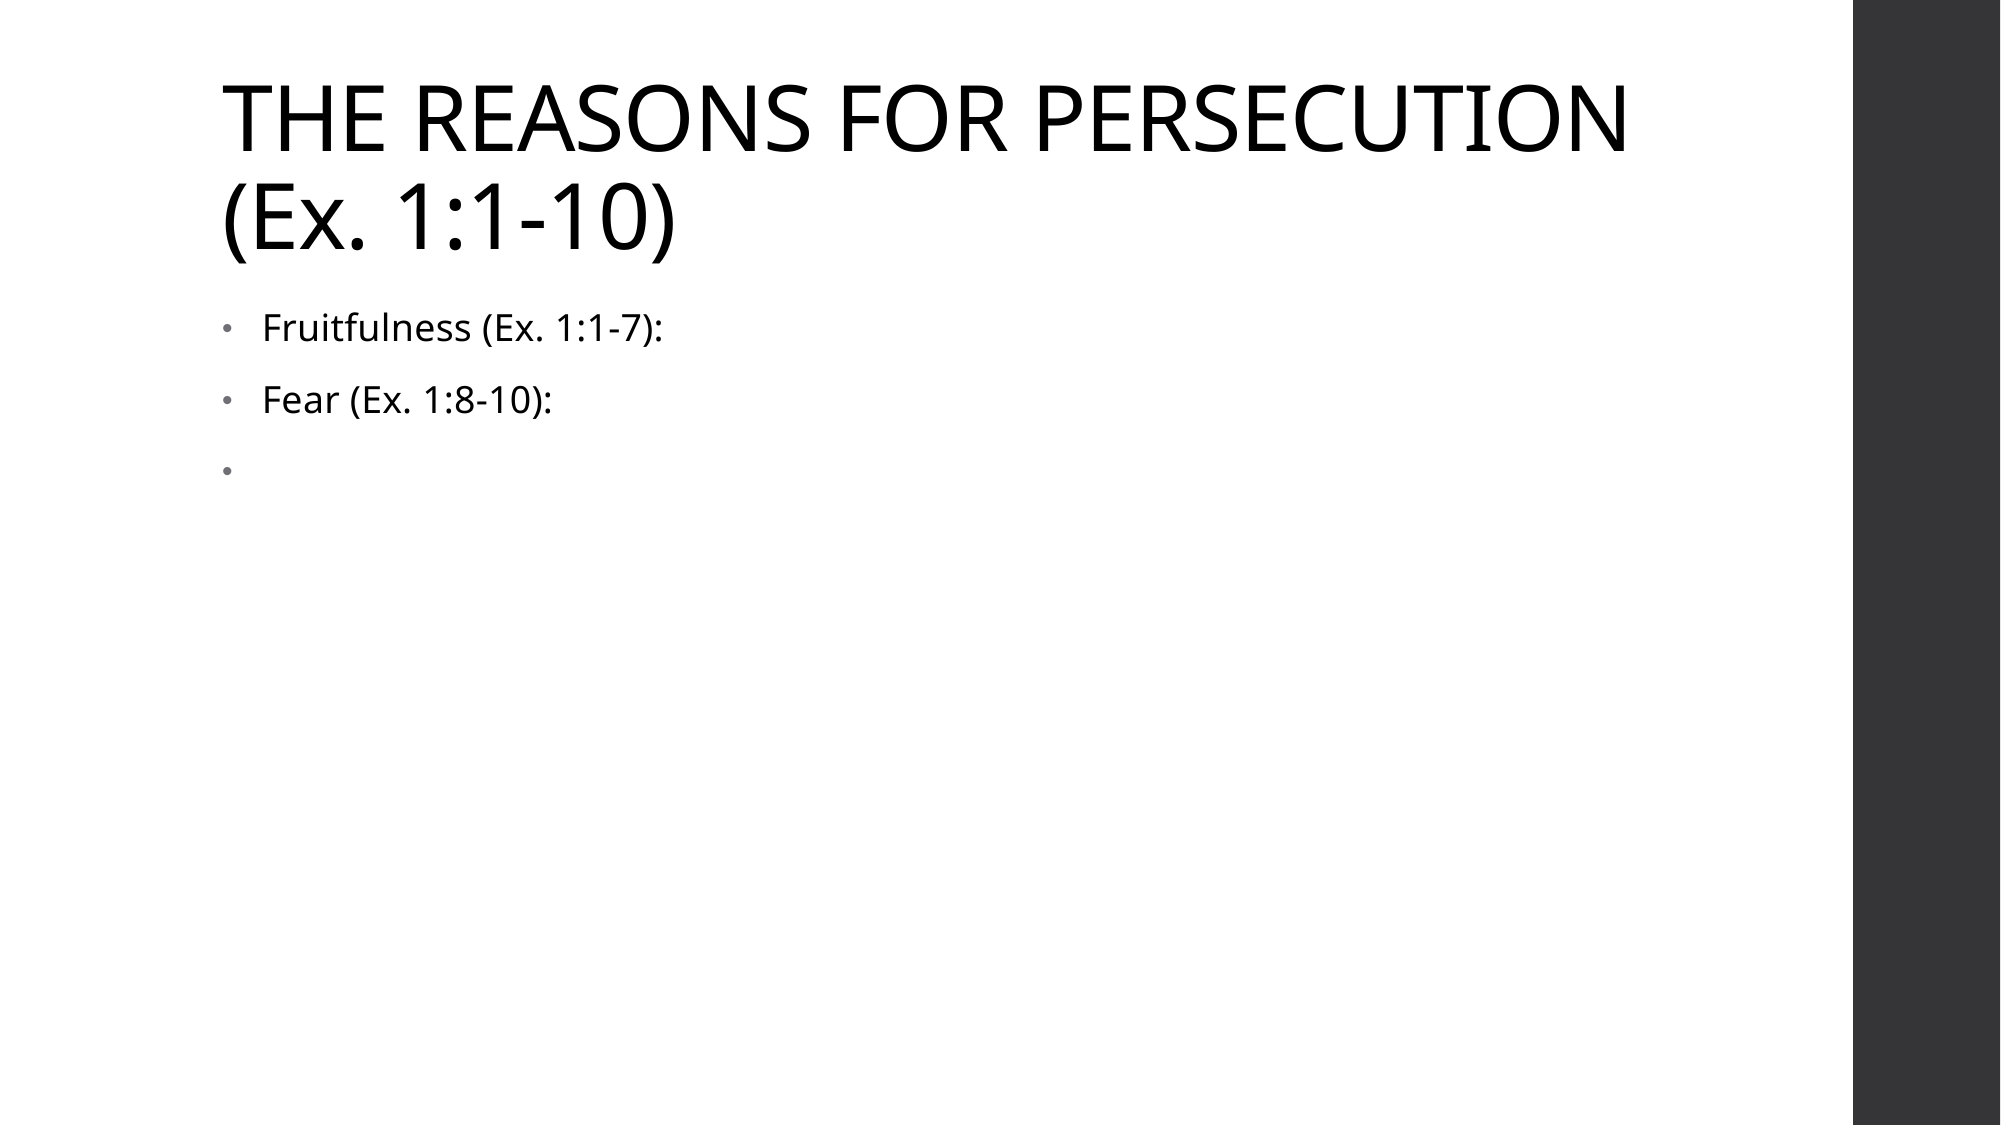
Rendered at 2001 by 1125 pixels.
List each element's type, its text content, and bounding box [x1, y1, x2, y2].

list Fruitfulness (Ex. 1:1-7): Fear (Ex. 1:8-10): [206, 299, 1617, 1014]
title THE REASONS FOR PERSECUTION (Ex. 1:1-10) [206, 60, 1797, 278]
